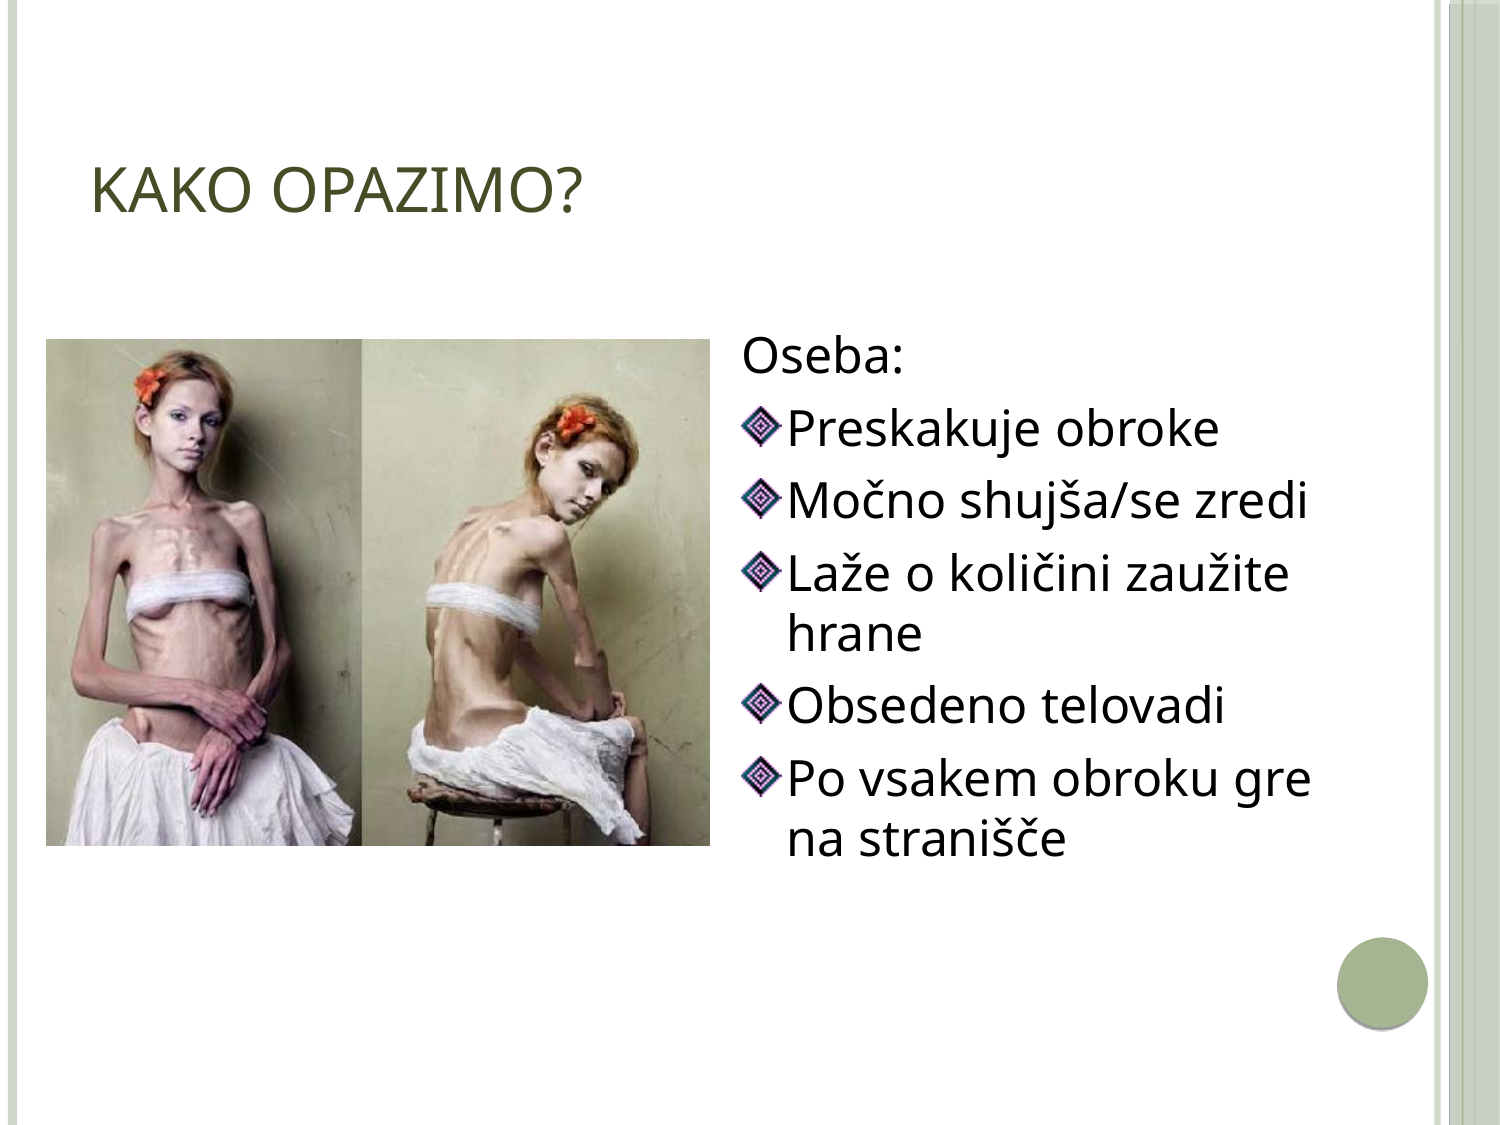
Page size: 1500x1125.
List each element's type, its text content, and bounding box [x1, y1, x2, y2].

list Oseba: Preskakuje obroke Močno shujša/se zredi Laže o količini zaužite hrane Obsedeno telovadi Po vsakem obroku gre na stranišče [726, 316, 1389, 1059]
picture [46, 339, 710, 846]
title Kako opazimo? [75, 45, 1300, 233]
